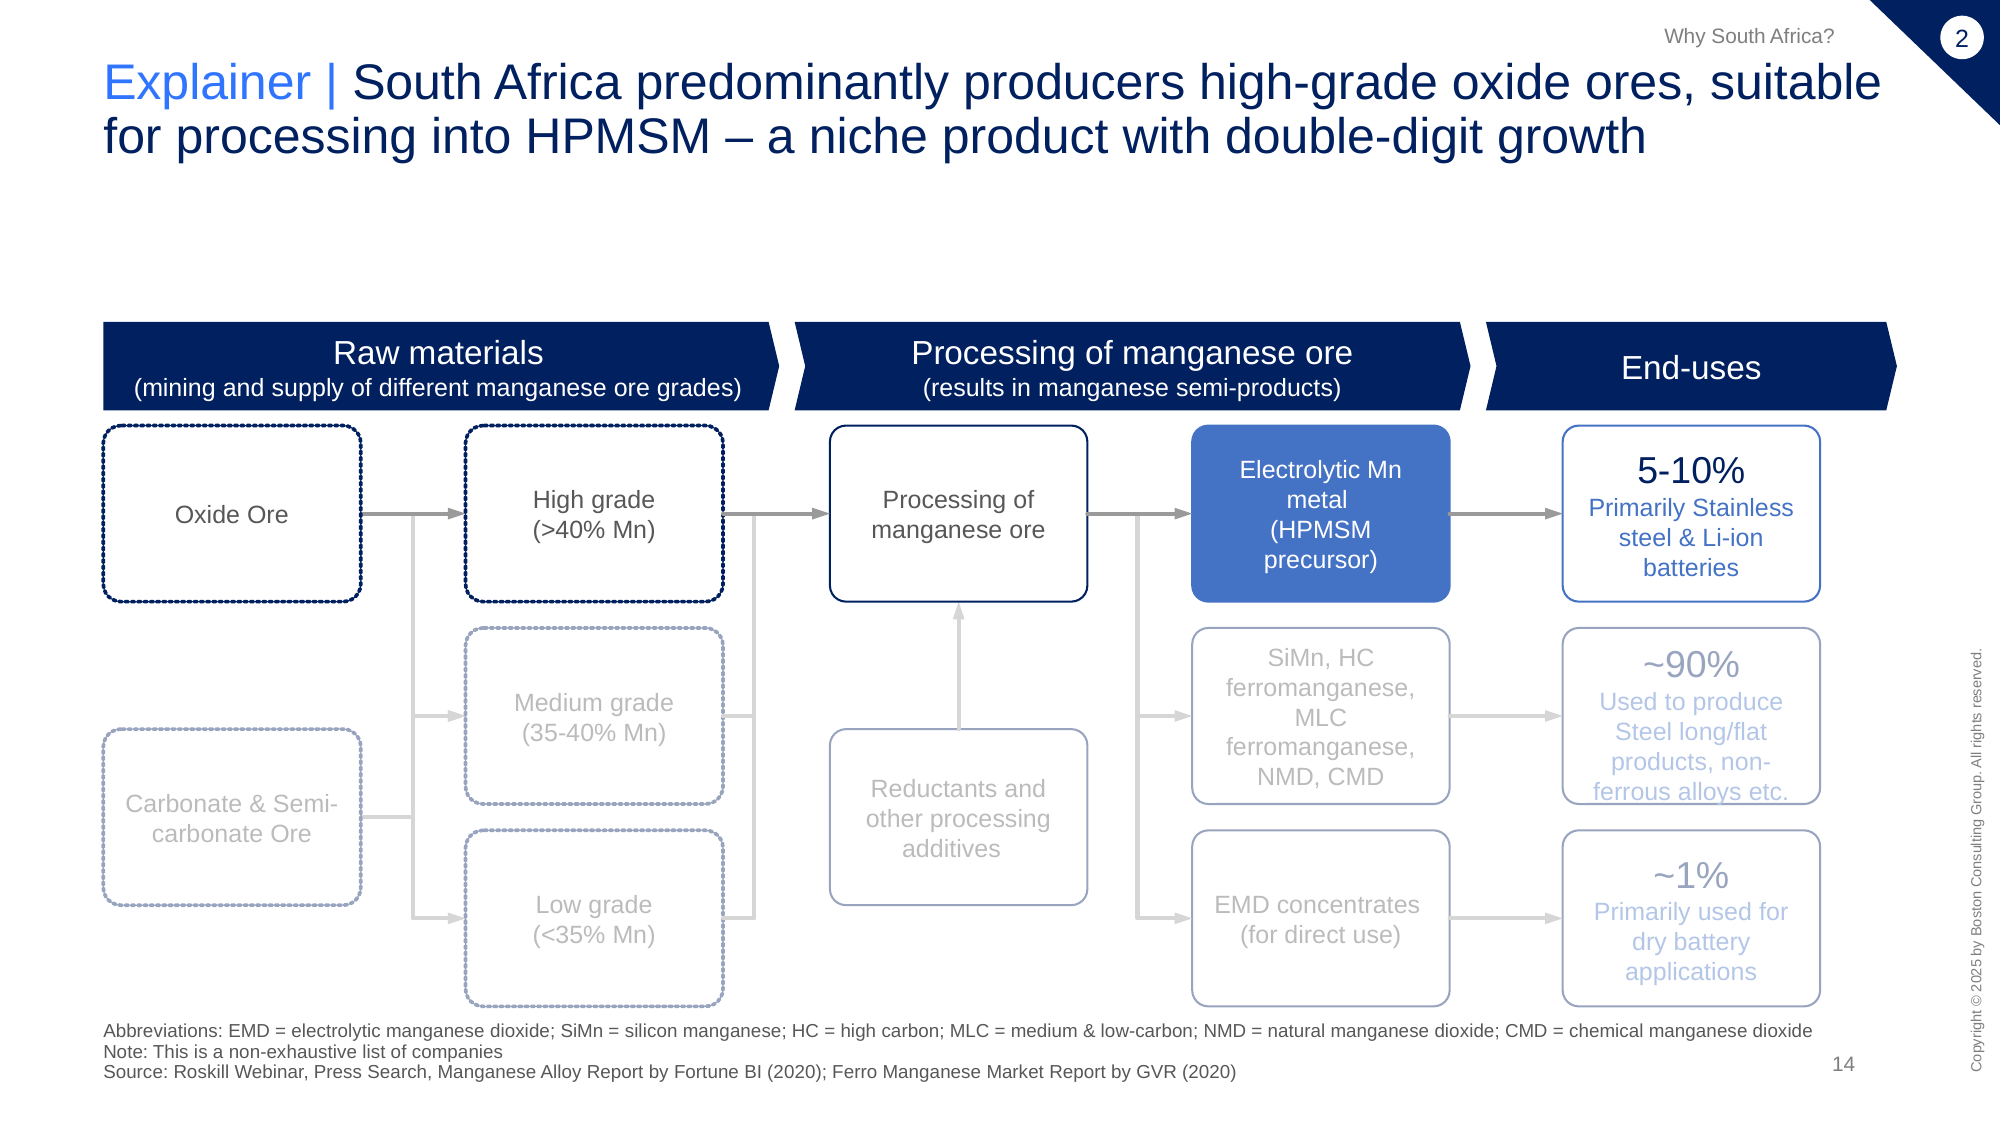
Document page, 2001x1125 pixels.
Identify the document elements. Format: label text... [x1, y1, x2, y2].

text_box 5-10% Primarily Stainless steel & Li-ion batteries [1562, 425, 1821, 602]
text_box [1869, 0, 2000, 126]
text_box High grade (>40% Mn) [465, 425, 724, 602]
text_box Oxide Ore [103, 425, 361, 602]
text_box [71, 413, 1890, 1021]
text_box Raw materials (mining and supply of different manganese ore grades) [103, 321, 780, 411]
text_box Processing of manganese ore (results in manganese semi-products) [794, 321, 1471, 411]
title Explainer | South Africa predominantly producers high-grade oxide ores, suitable for processing into HPMSM – a niche product with double-digit growth [103, 55, 1897, 165]
text_box Why South Africa? [1664, 14, 1881, 56]
text_box Processing of manganese ore [829, 425, 1088, 602]
text_box Electrolytic Mn metal (HPMSM precursor) [1192, 425, 1450, 602]
text_box 2 [1940, 15, 1984, 60]
text_box Abbreviations: EMD = electrolytic manganese dioxide; SiMn = silicon manganese; HC = high carbon; MLC = medium & low-carbon; NMD = natural manganese dioxide; CMD = chemical manganese dioxide Note: This is a non-exhaustive list of companies Source: Roskill Webinar, Press Search, Manganese Alloy Report by Fortune BI (2020); Ferro Manganese Market Report by GVR (2020) [103, 1022, 1856, 1082]
text_box End-uses [1485, 321, 1897, 411]
